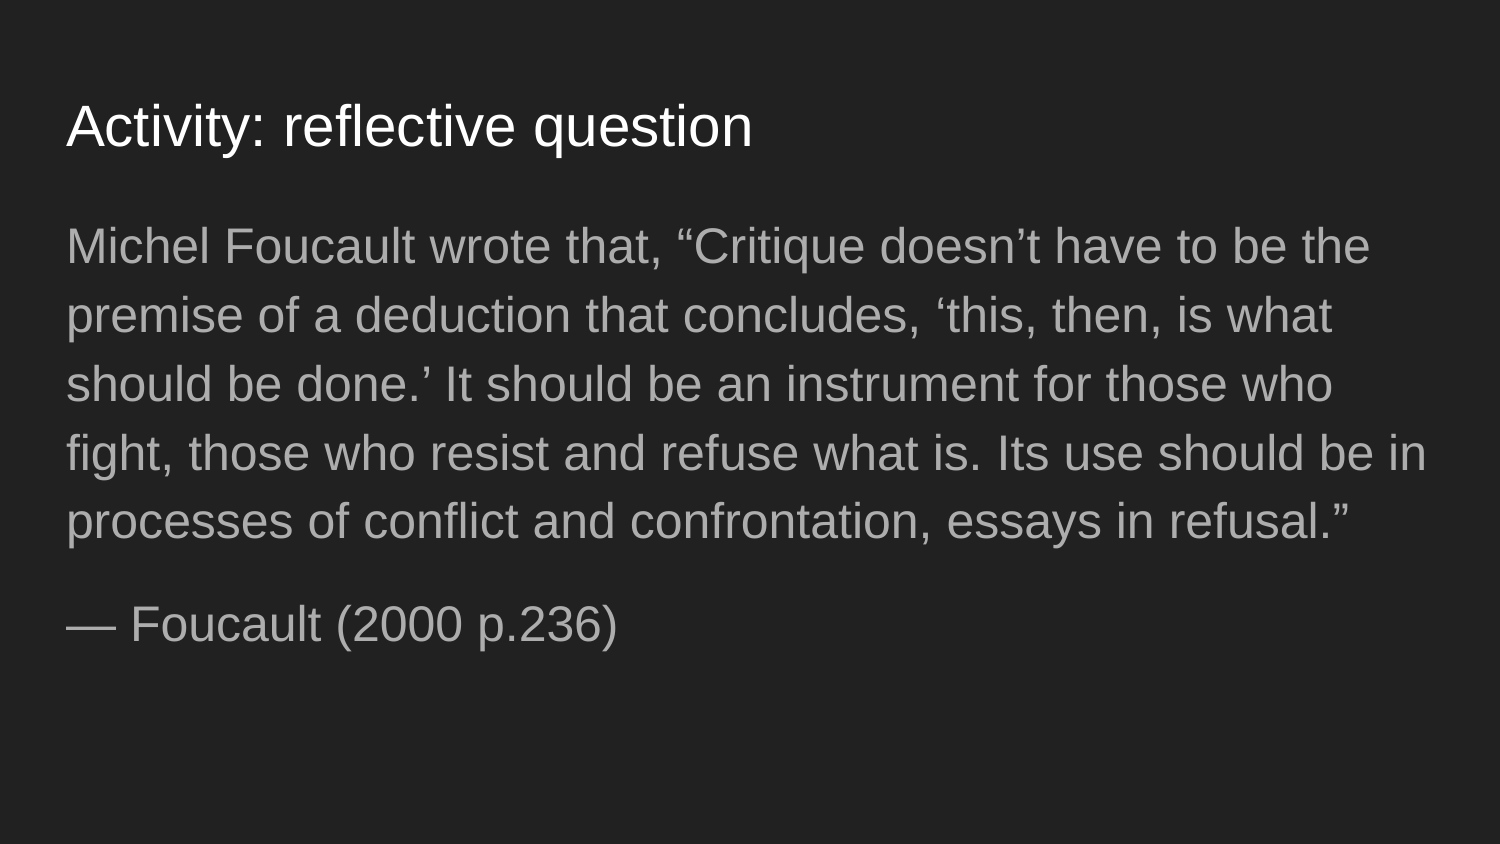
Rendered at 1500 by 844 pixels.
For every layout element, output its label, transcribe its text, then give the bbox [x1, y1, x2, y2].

list Michel Foucault wrote that, “Critique doesn’t have to be the premise of a deduction that concludes, ‘this, then, is what should be done.’ It should be an instrument for those who fight, those who resist and refuse what is. Its use should be in processes of conflict and confrontation, essays in refusal.” — Foucault (2000 p.236) [51, 189, 1449, 750]
title Activity: reflective question [51, 72, 1449, 167]
